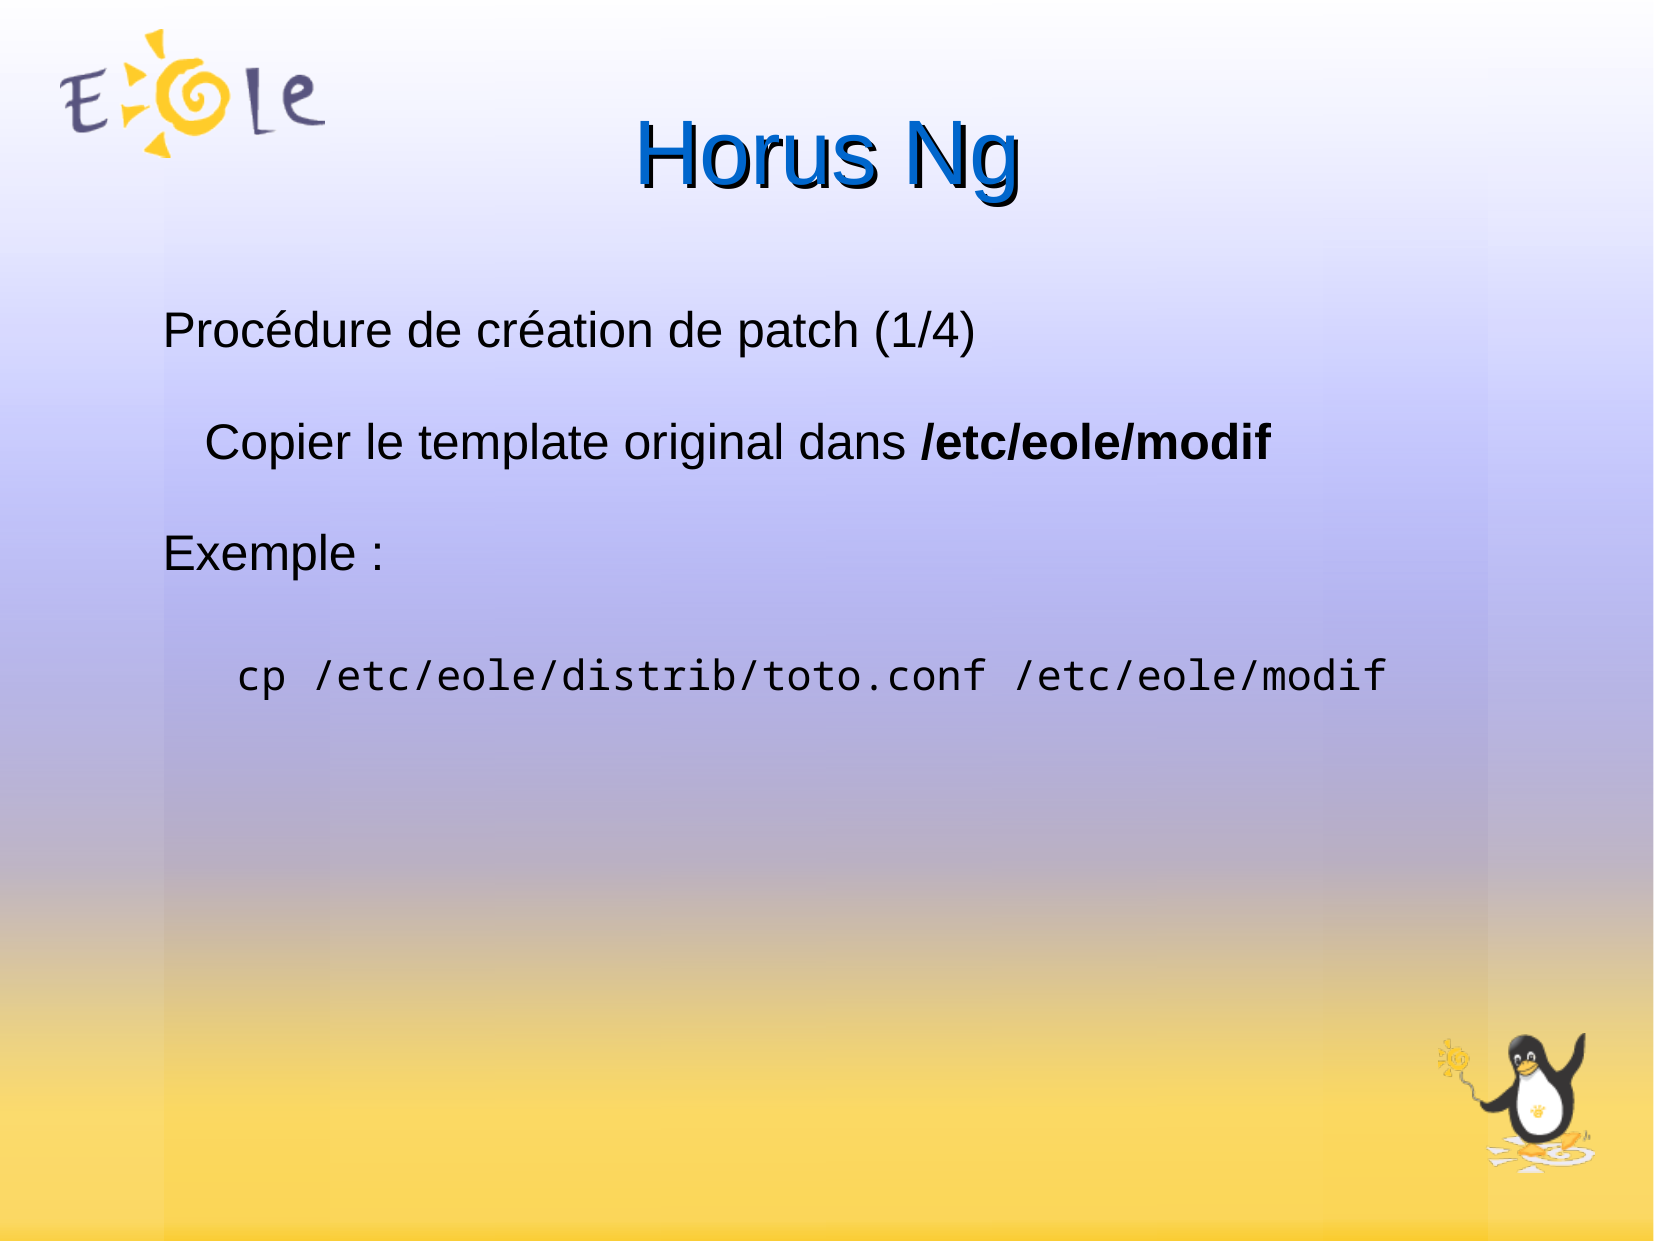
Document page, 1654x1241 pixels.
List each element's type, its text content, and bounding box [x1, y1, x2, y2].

title Horus Ng [82, 49, 1571, 257]
picture [0, 0, 1654, 1241]
text_box Procédure de création de patch (1/4) Copier le template original dans /etc/eole/modif Exemple : cp /etc/eole/distrib/toto.conf /etc/eole/modif [147, 295, 1536, 994]
